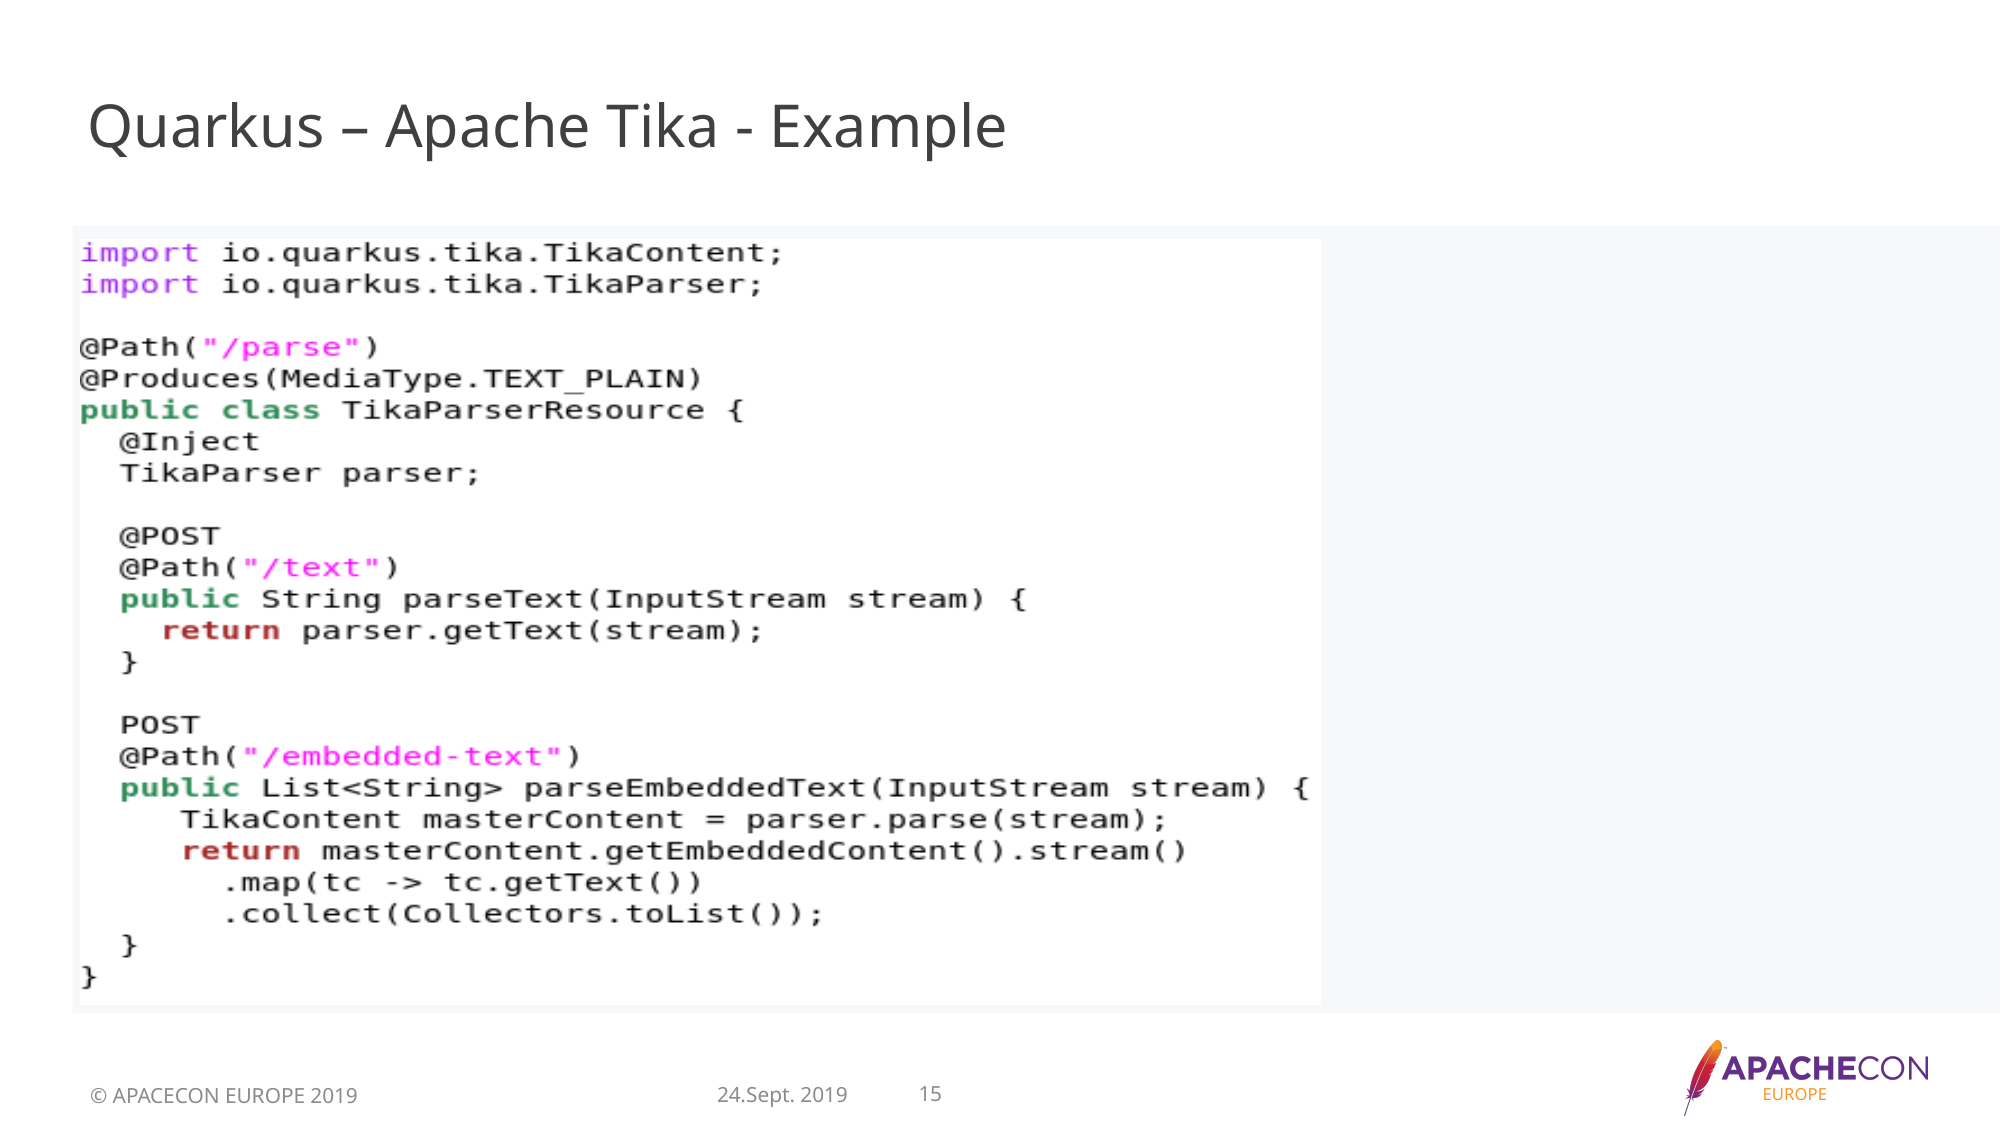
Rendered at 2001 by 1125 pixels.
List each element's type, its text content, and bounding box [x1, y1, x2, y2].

picture [1684, 1040, 1928, 1116]
picture [80, 239, 1321, 1006]
title Quarkus – Apache Tika - Example [72, 80, 1928, 167]
slide_number 24.Sept. 2019 [693, 1065, 871, 1124]
footer © APACECON EUROPE 2019 [74, 1065, 686, 1125]
slide_number <number> [878, 1065, 957, 1124]
